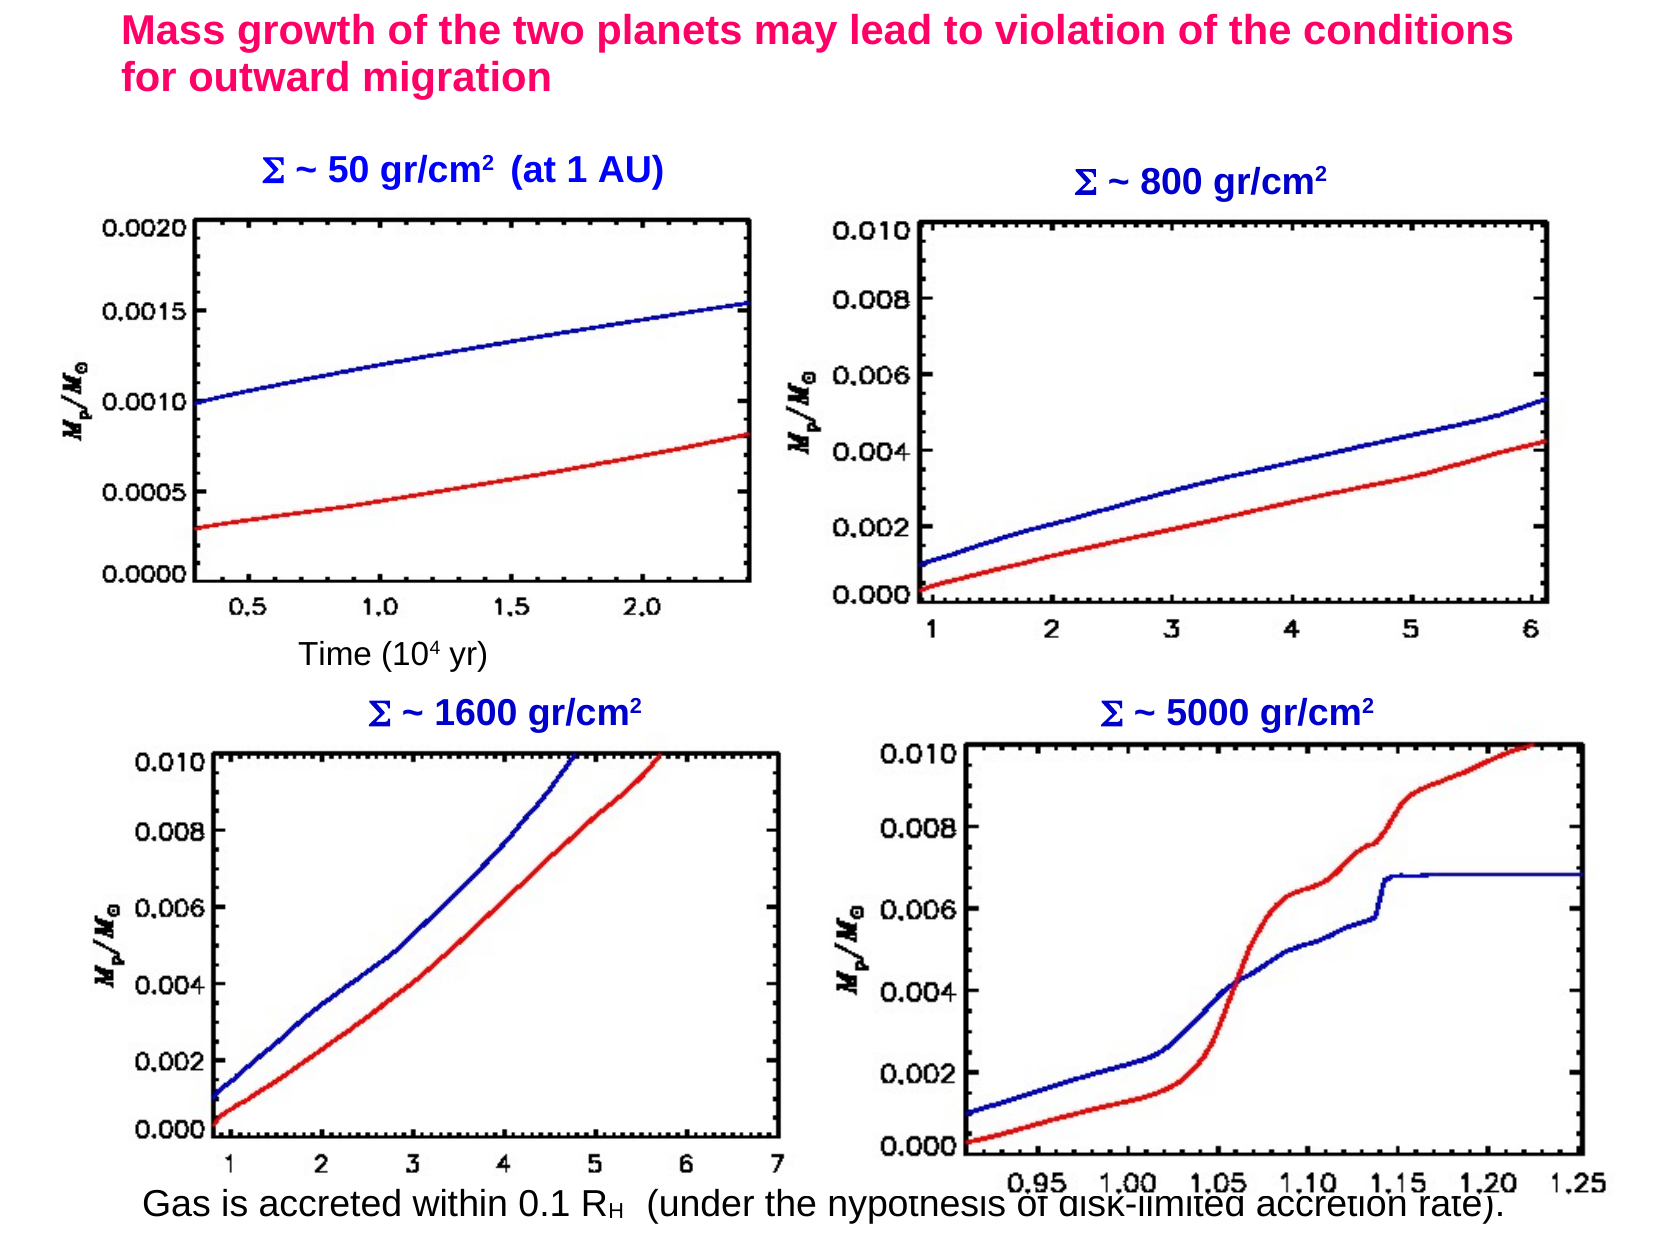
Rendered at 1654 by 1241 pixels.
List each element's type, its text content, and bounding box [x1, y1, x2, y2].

text_box S ~ 50 gr/cm2 (at 1 AU) [248, 141, 745, 199]
text_box Time (104 yr) [283, 628, 579, 704]
text_box S ~ 5000 gr/cm2 [1086, 684, 1477, 742]
text_box S ~ 1600 gr/cm2 [354, 684, 686, 742]
picture [65, 696, 1630, 1197]
text_box Gas is accreted within 0.1 RH (under the hypothesis of disk-limited accretion rate). [127, 1176, 1545, 1241]
text_box S ~ 800 gr/cm2 [1060, 153, 1427, 211]
text_box Mass growth of the two planets may lead to violation of the conditions for outward migration [106, 0, 1536, 108]
picture [49, 177, 1595, 641]
